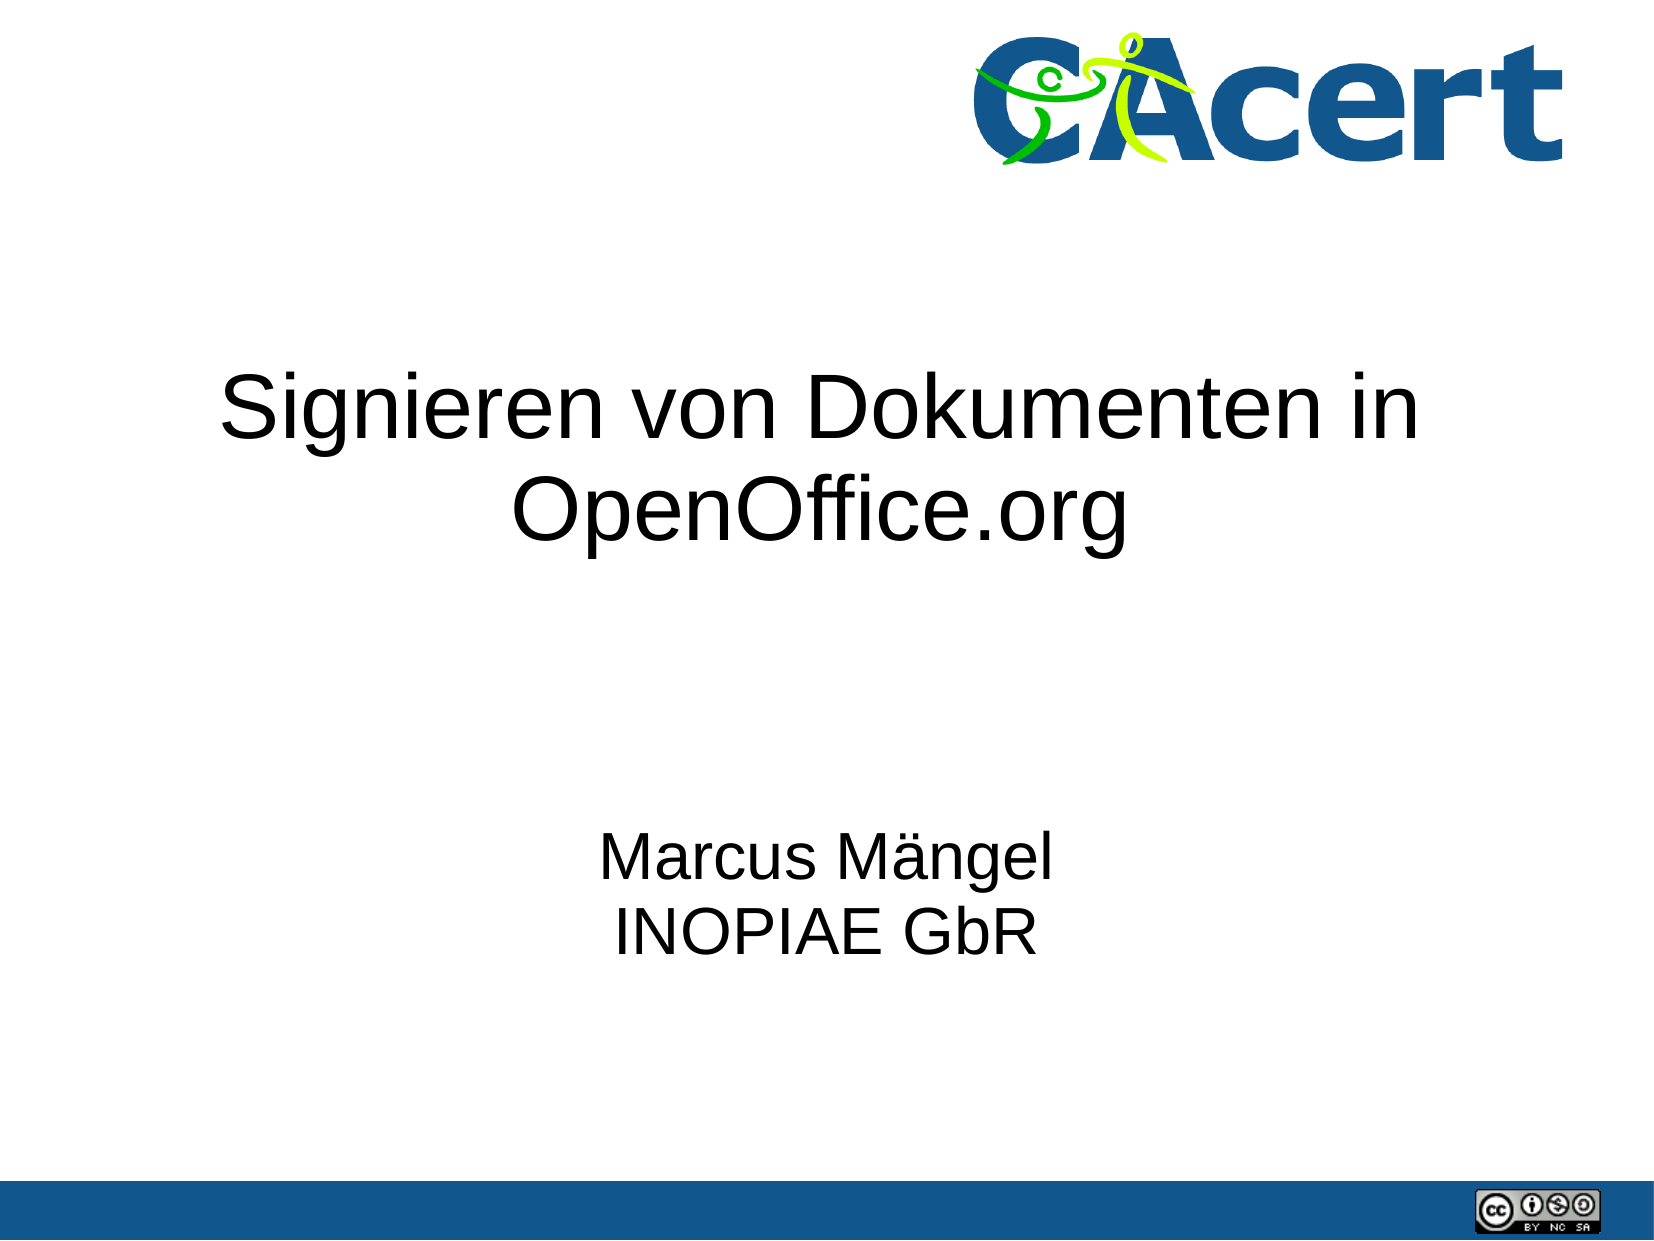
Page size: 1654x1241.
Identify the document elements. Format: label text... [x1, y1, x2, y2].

picture [1475, 1189, 1601, 1234]
subtitle Marcus Mängel INOPIAE GbR [82, 679, 1571, 1109]
picture [972, 30, 1564, 166]
text_box [0, 1181, 1654, 1240]
title Signieren von Dokumenten in OpenOffice.org [76, 265, 1565, 650]
